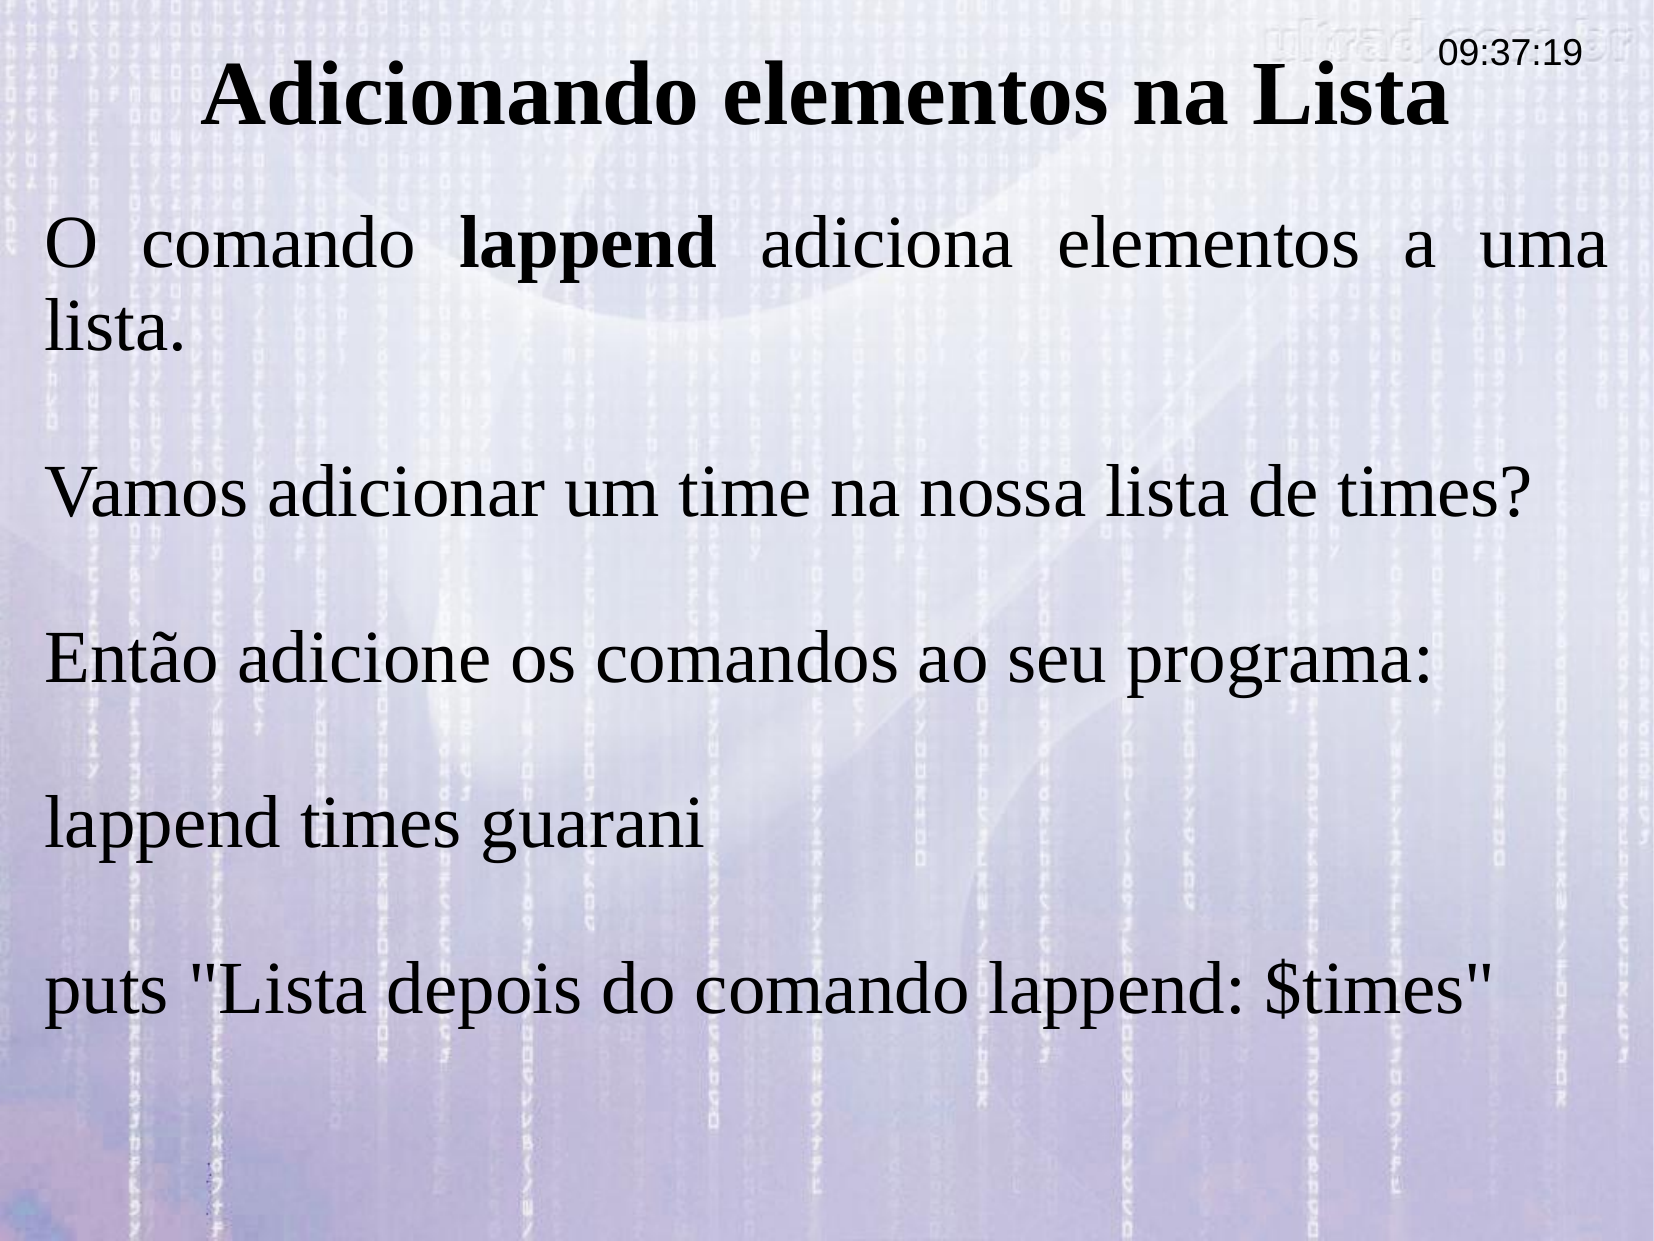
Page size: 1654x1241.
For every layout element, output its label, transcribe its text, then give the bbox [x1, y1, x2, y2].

text_box 10:08:44 [1423, 23, 1631, 94]
text_box Adicionando elementos na Lista [29, 35, 1625, 171]
text_box O comando lappend adiciona elementos a uma lista. Vamos adicionar um time na nossa lista de times? Então adicione os comandos ao seu programa: lappend times guarani puts "Lista depois do comando lappend: $times" [29, 193, 1625, 1214]
picture [0, 0, 1654, 1241]
